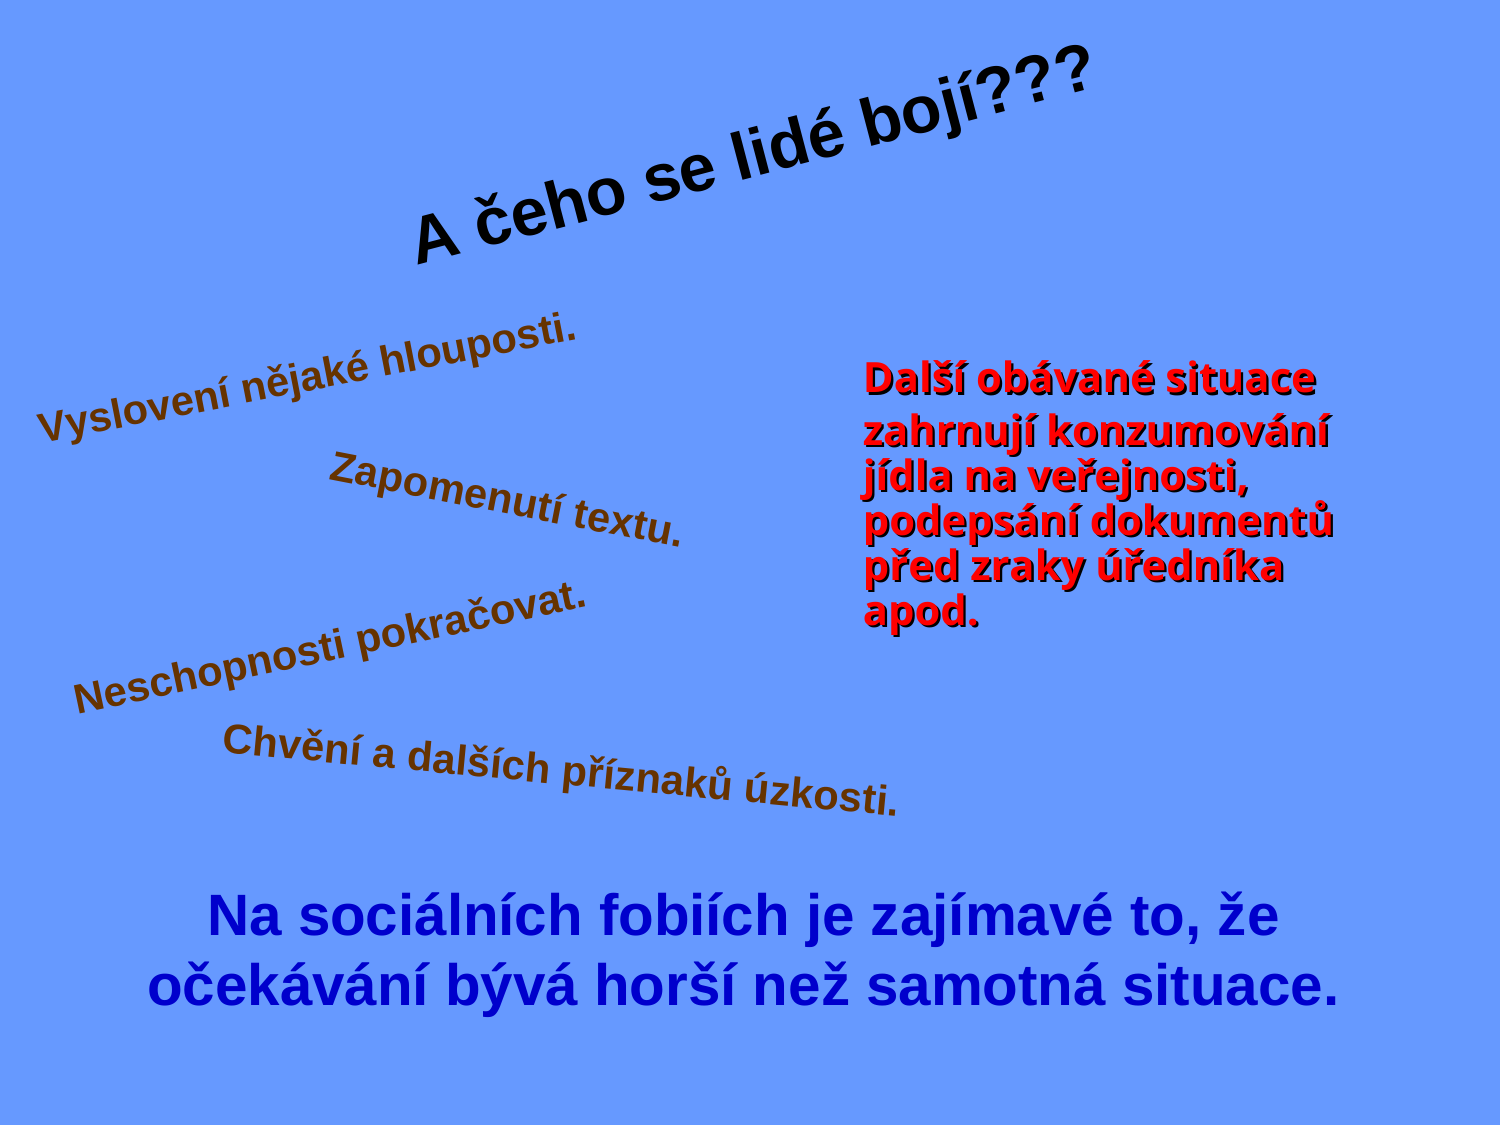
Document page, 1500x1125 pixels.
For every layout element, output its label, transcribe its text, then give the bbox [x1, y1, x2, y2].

text_box Neschopnosti pokračovat. [52, 551, 622, 733]
text_box Chvění a dalších příznaků úzkosti. [205, 701, 1000, 843]
text_box Vyslovení nějaké hlouposti. [17, 279, 633, 462]
text_box A čeho se lidé bojí??? [383, 7, 1128, 290]
text_box Na sociálních fobiích je zajímavé to, že očekávání bývá horší než samotná situace. [100, 869, 1388, 1025]
text_box Zapomenutí textu. [310, 427, 741, 574]
list Další obávané situace zahrnují konzumování jídla na veřejnosti, podepsání dokumentů před zraky úředníka apod. [791, 320, 1394, 663]
